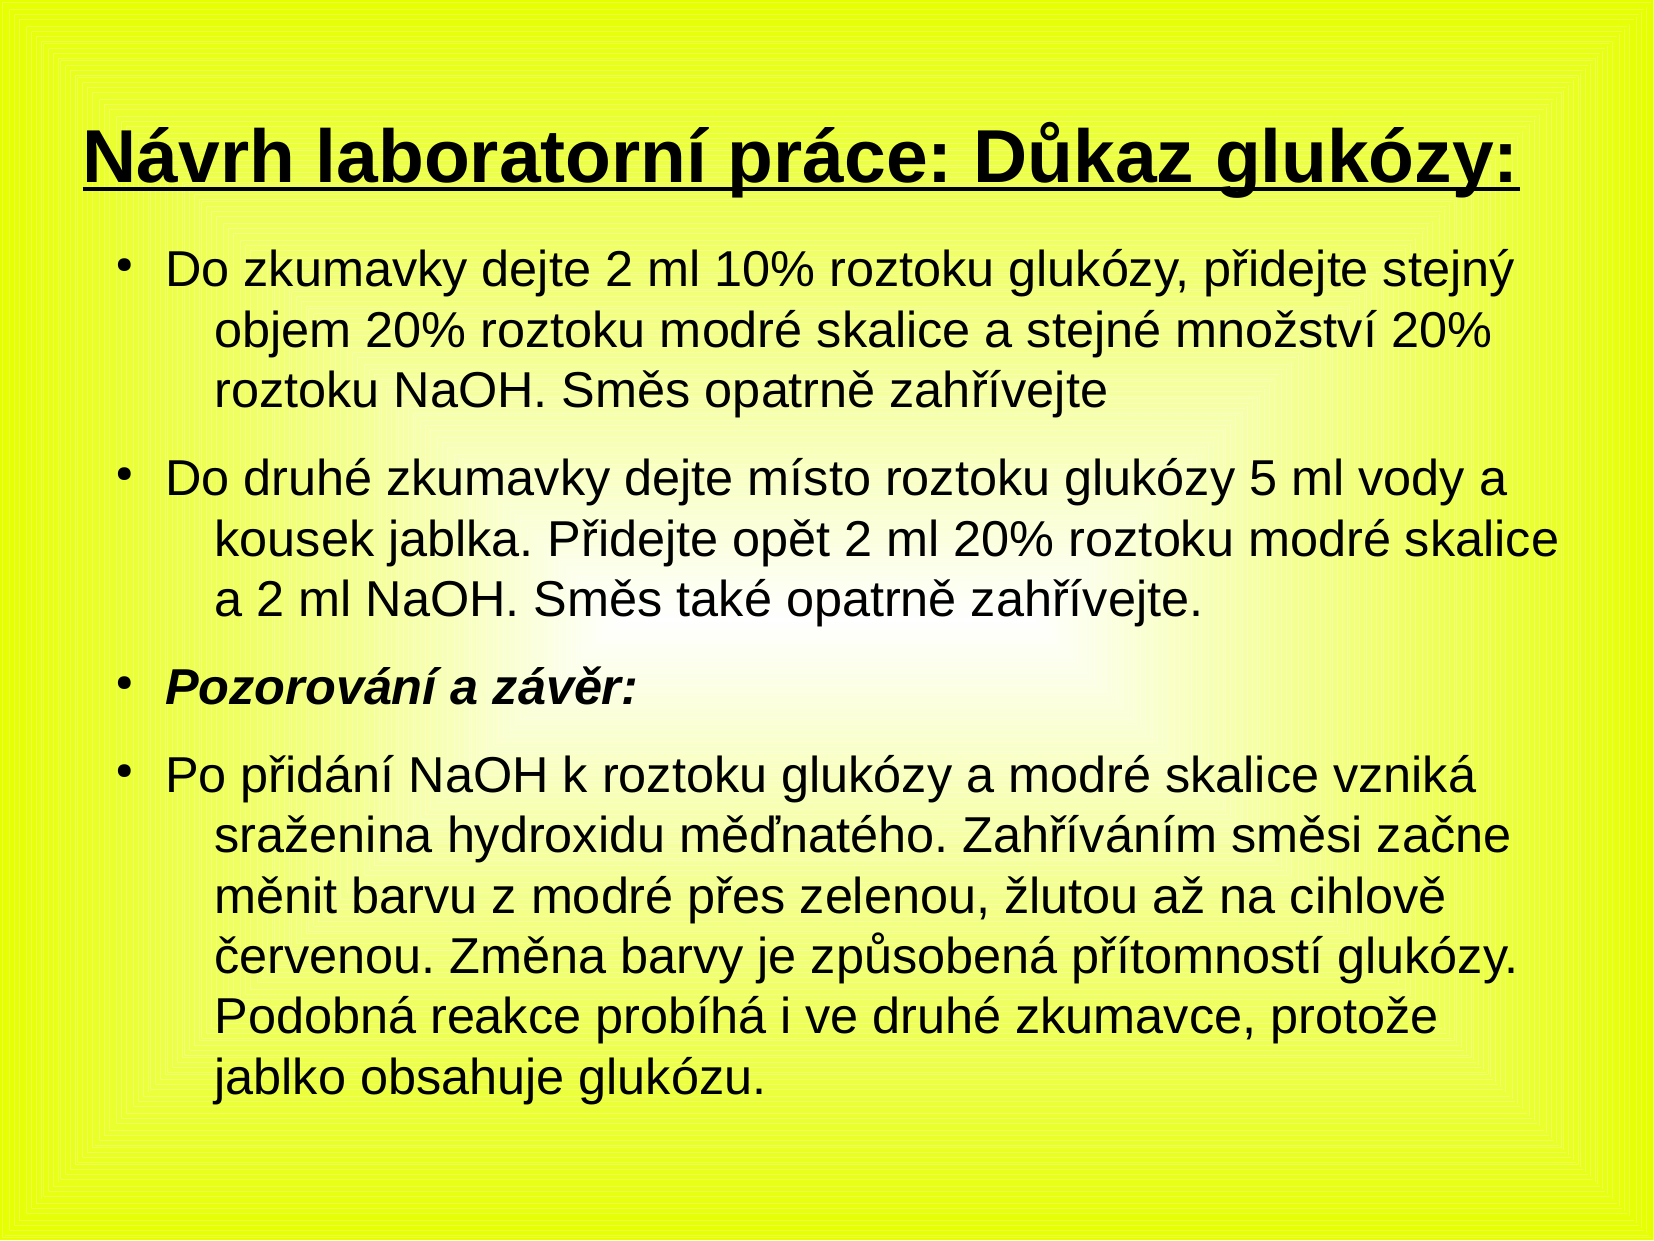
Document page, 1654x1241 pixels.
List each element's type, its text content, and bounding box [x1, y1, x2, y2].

list Do zkumavky dejte 2 ml 10% roztoku glukózy, přidejte stejný objem 20% roztoku modré skalice a stejné množství 20% roztoku NaOH. Směs opatrně zahřívejte Do druhé zkumavky dejte místo roztoku glukózy 5 ml vody a kousek jablka. Přidejte opět 2 ml 20% roztoku modré skalice a 2 ml NaOH. Směs také opatrně zahřívejte. Pozorování a závěr: Po přidání NaOH k roztoku glukózy a modré skalice vzniká sraženina hydroxidu měďnatého. Zahříváním směsi začne měnit barvu z modré přes zelenou, žlutou až na cihlově červenou. Změna barvy je způsobená přítomností glukózy. Podobná reakce probíhá i ve druhé zkumavce, protože jablko obsahuje glukózu. [82, 236, 1571, 1113]
title Návrh laboratorní práce: Důkaz glukózy: [82, 49, 1571, 236]
